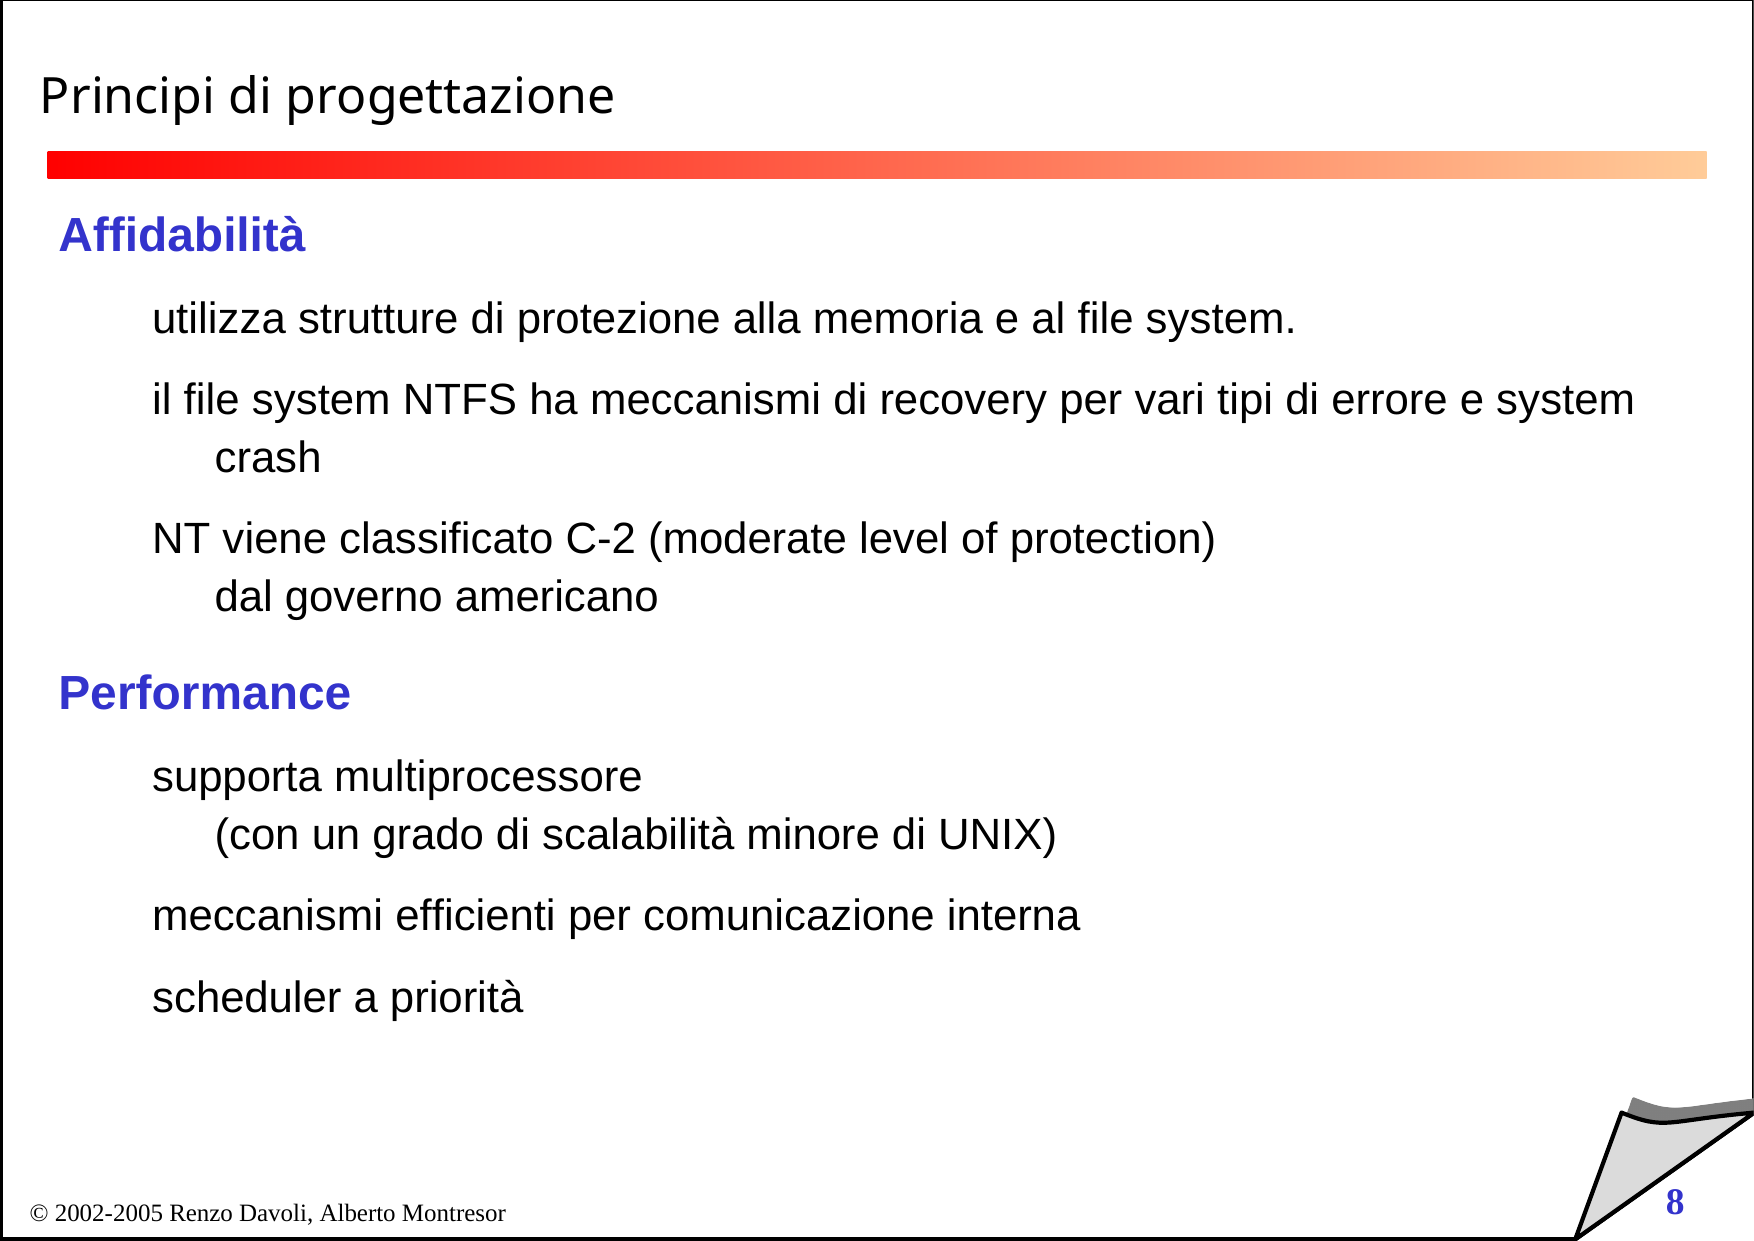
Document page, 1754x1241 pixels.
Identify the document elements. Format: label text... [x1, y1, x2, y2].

list Affidabilità utilizza strutture di protezione alla memoria e al file system. il file system NTFS ha meccanismi di recovery per vari tipi di errore e system crash NT viene classificato C-2 (moderate level of protection) dal governo americano Performance supporta multiprocessore (con un grado di scalabilità minore di UNIX) meccanismi efficienti per comunicazione interna scheduler a priorità [58, 206, 1695, 1105]
title Principi di progettazione [40, 49, 1713, 144]
